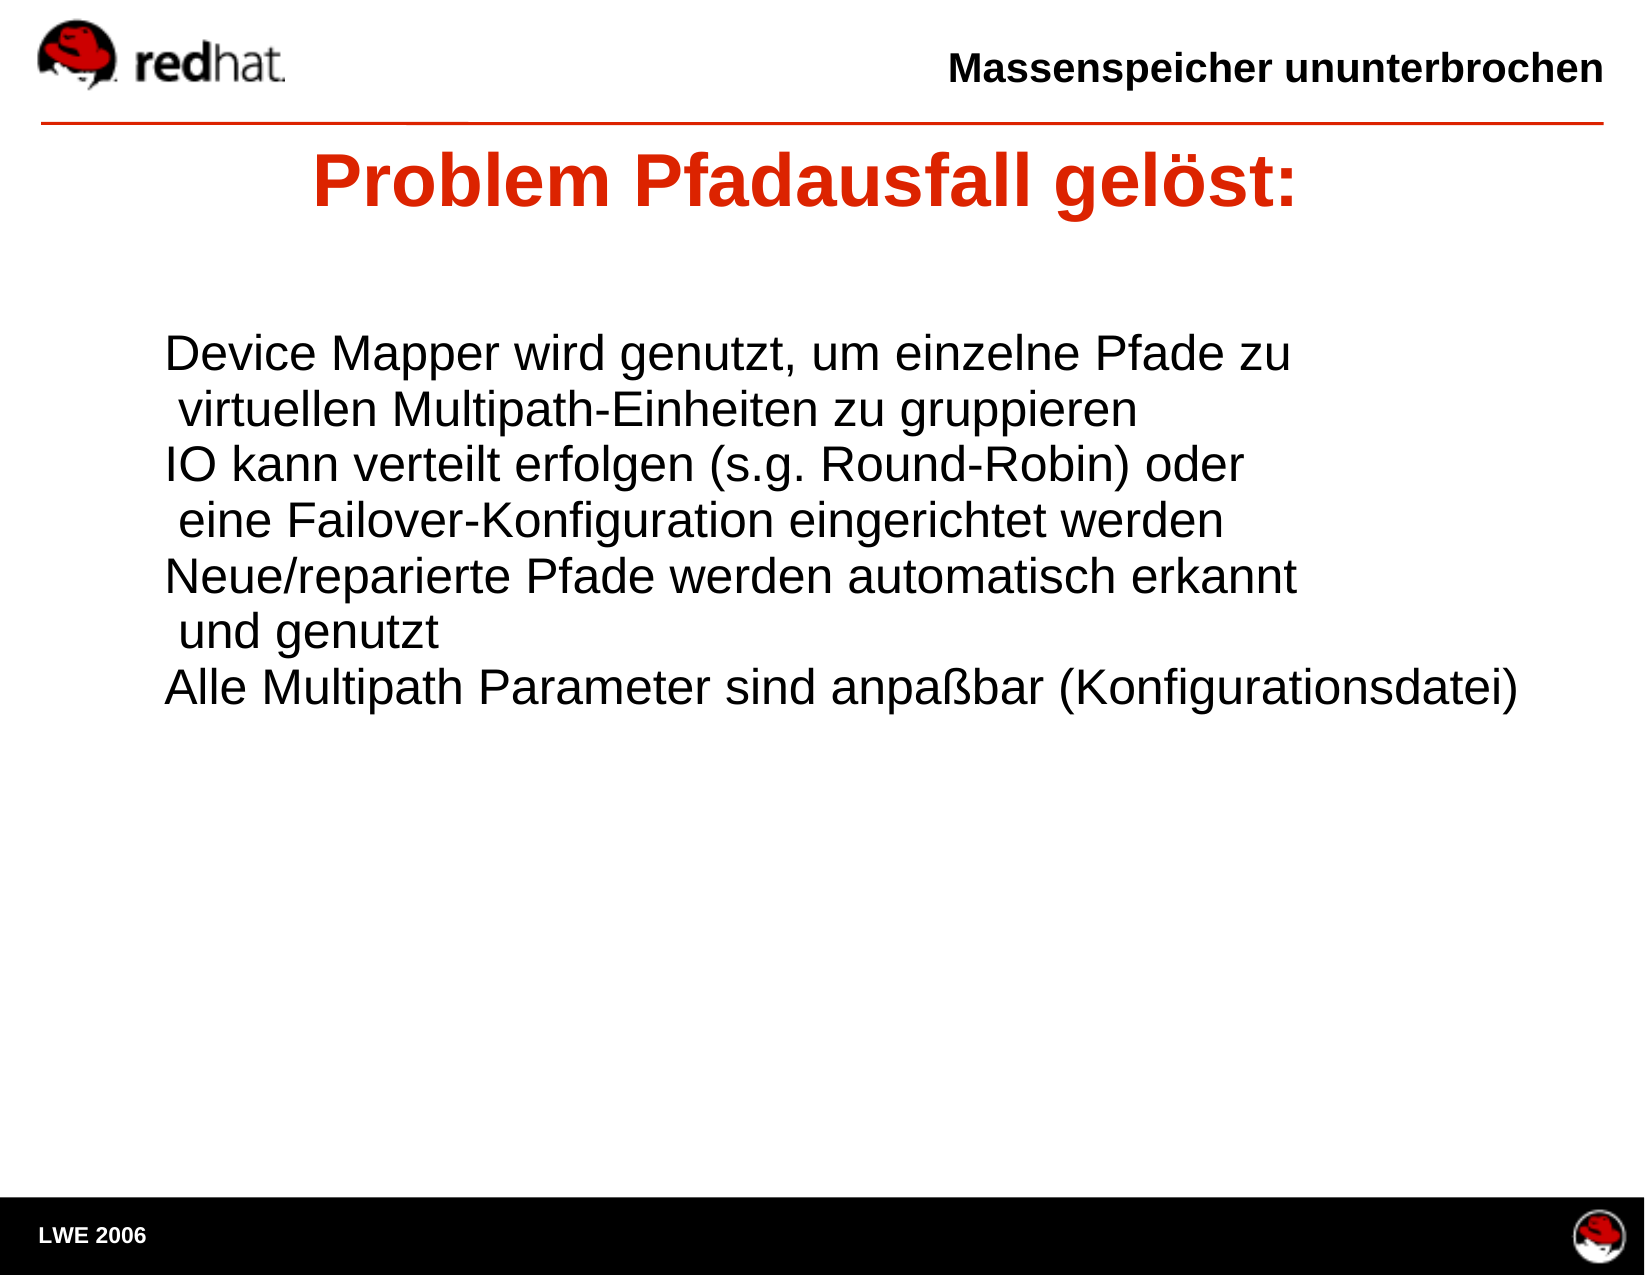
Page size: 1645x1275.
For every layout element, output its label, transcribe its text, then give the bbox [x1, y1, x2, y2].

text_box LWE 2006 [38, 1222, 381, 1252]
text_box Massenspeicher ununterbrochen [959, 44, 1605, 97]
text_box Problem Pfadausfall gelöst: [312, 138, 1442, 233]
text_box Device Mapper wird genutzt, um einzelne Pfade zu virtuellen Multipath-Einheiten zu gruppieren IO kann verteilt erfolgen (s.g. Round-Robin) oder eine Failover-Konfiguration eingerichtet werden Neue/reparierte Pfade werden automatisch erkannt und genutzt Alle Multipath Parameter sind anpaßbar (Konfigurationsdatei) [150, 324, 1346, 419]
text_box [0, 1197, 1645, 1275]
picture [36, 17, 285, 102]
picture [1568, 1206, 1631, 1270]
